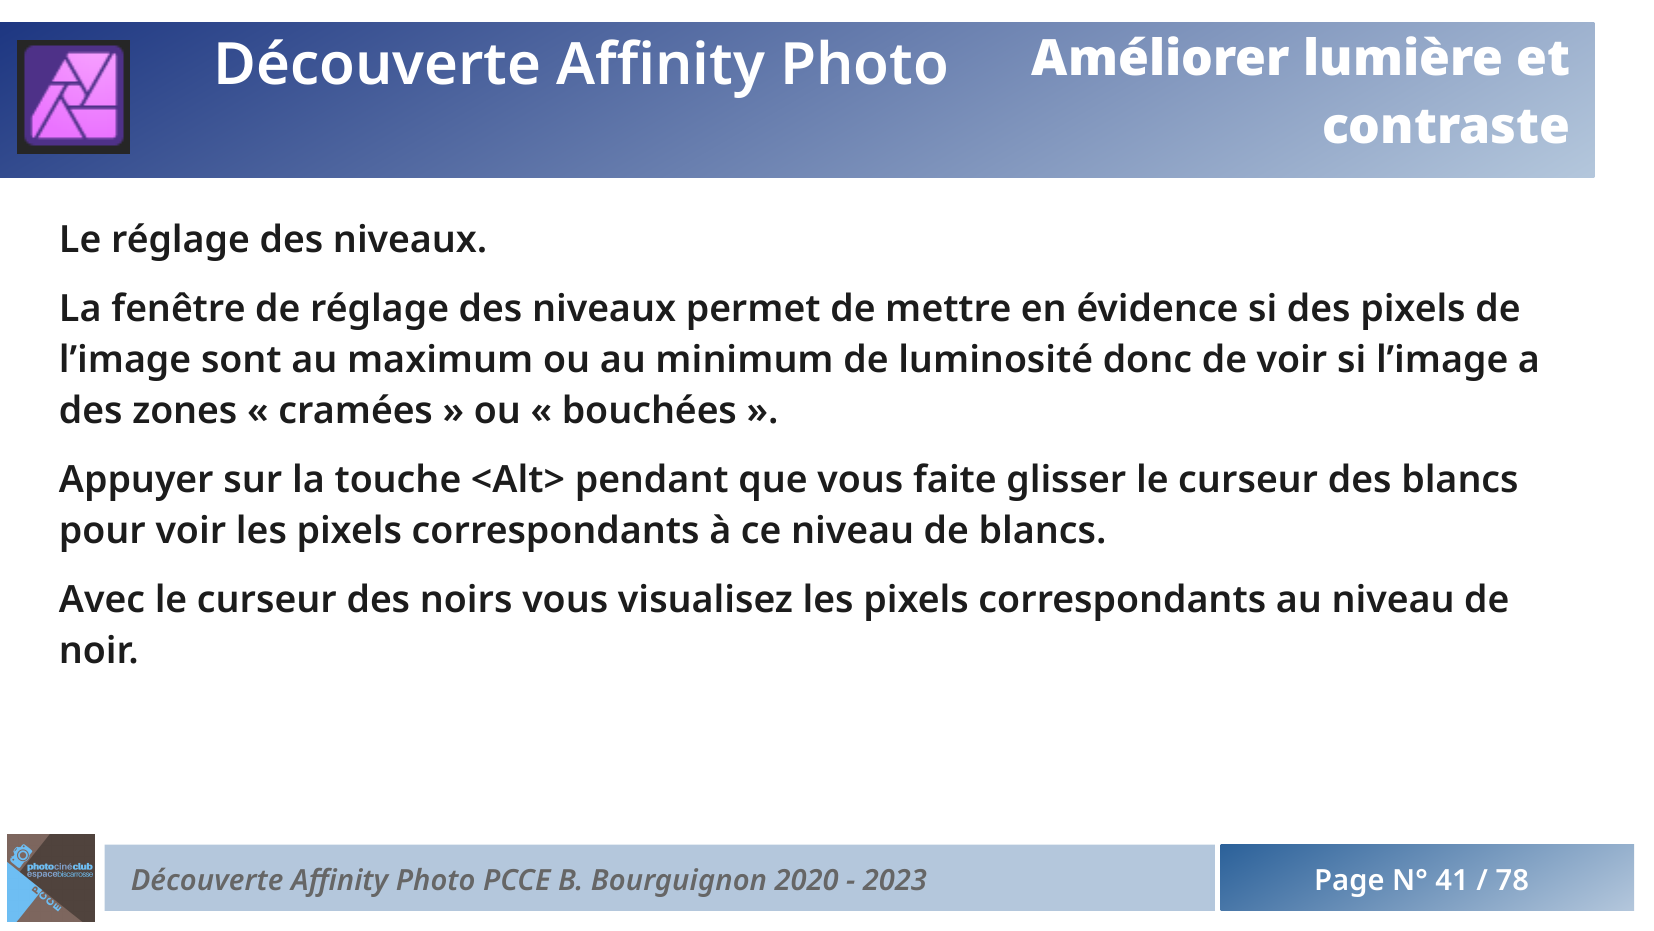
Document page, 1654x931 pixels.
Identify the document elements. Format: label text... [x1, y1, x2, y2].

picture [7, 834, 95, 922]
title Améliorer lumière et contraste [874, 47, 1571, 158]
picture [17, 40, 130, 154]
list Le réglage des niveaux. La fenêtre de réglage des niveaux permet de mettre en évidence si des pixels de l’image sont au maximum ou au minimum de luminosité donc de voir si l’image a des zones « cramées » ou « bouchées ». Appuyer sur la touche <Alt> pendant que vous faite glisser le curseur des blancs pour voir les pixels correspondants à ce niveau de blancs. Avec le curseur des noirs vous visualisez les pixels correspondants au niveau de noir. [59, 212, 1548, 820]
